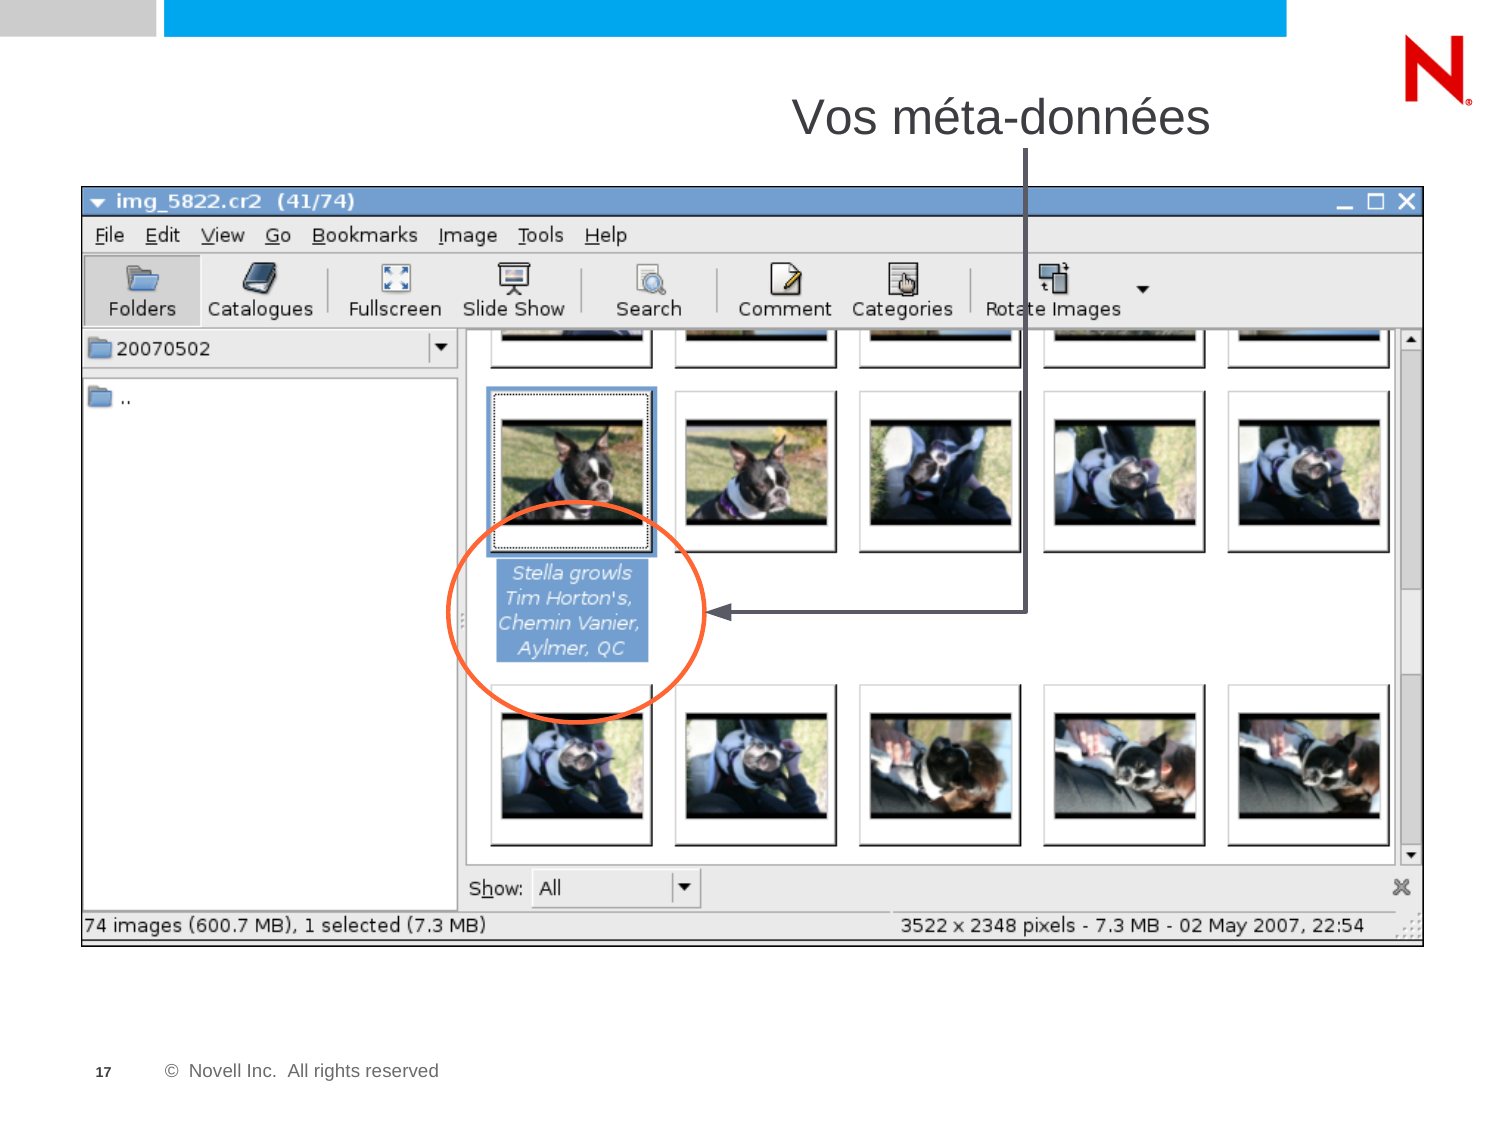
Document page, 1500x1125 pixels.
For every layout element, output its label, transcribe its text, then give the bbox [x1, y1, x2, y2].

picture [81, 186, 1424, 947]
text_box Vos méta-données [791, 89, 1260, 148]
picture [1403, 32, 1473, 107]
picture [451, 505, 702, 720]
